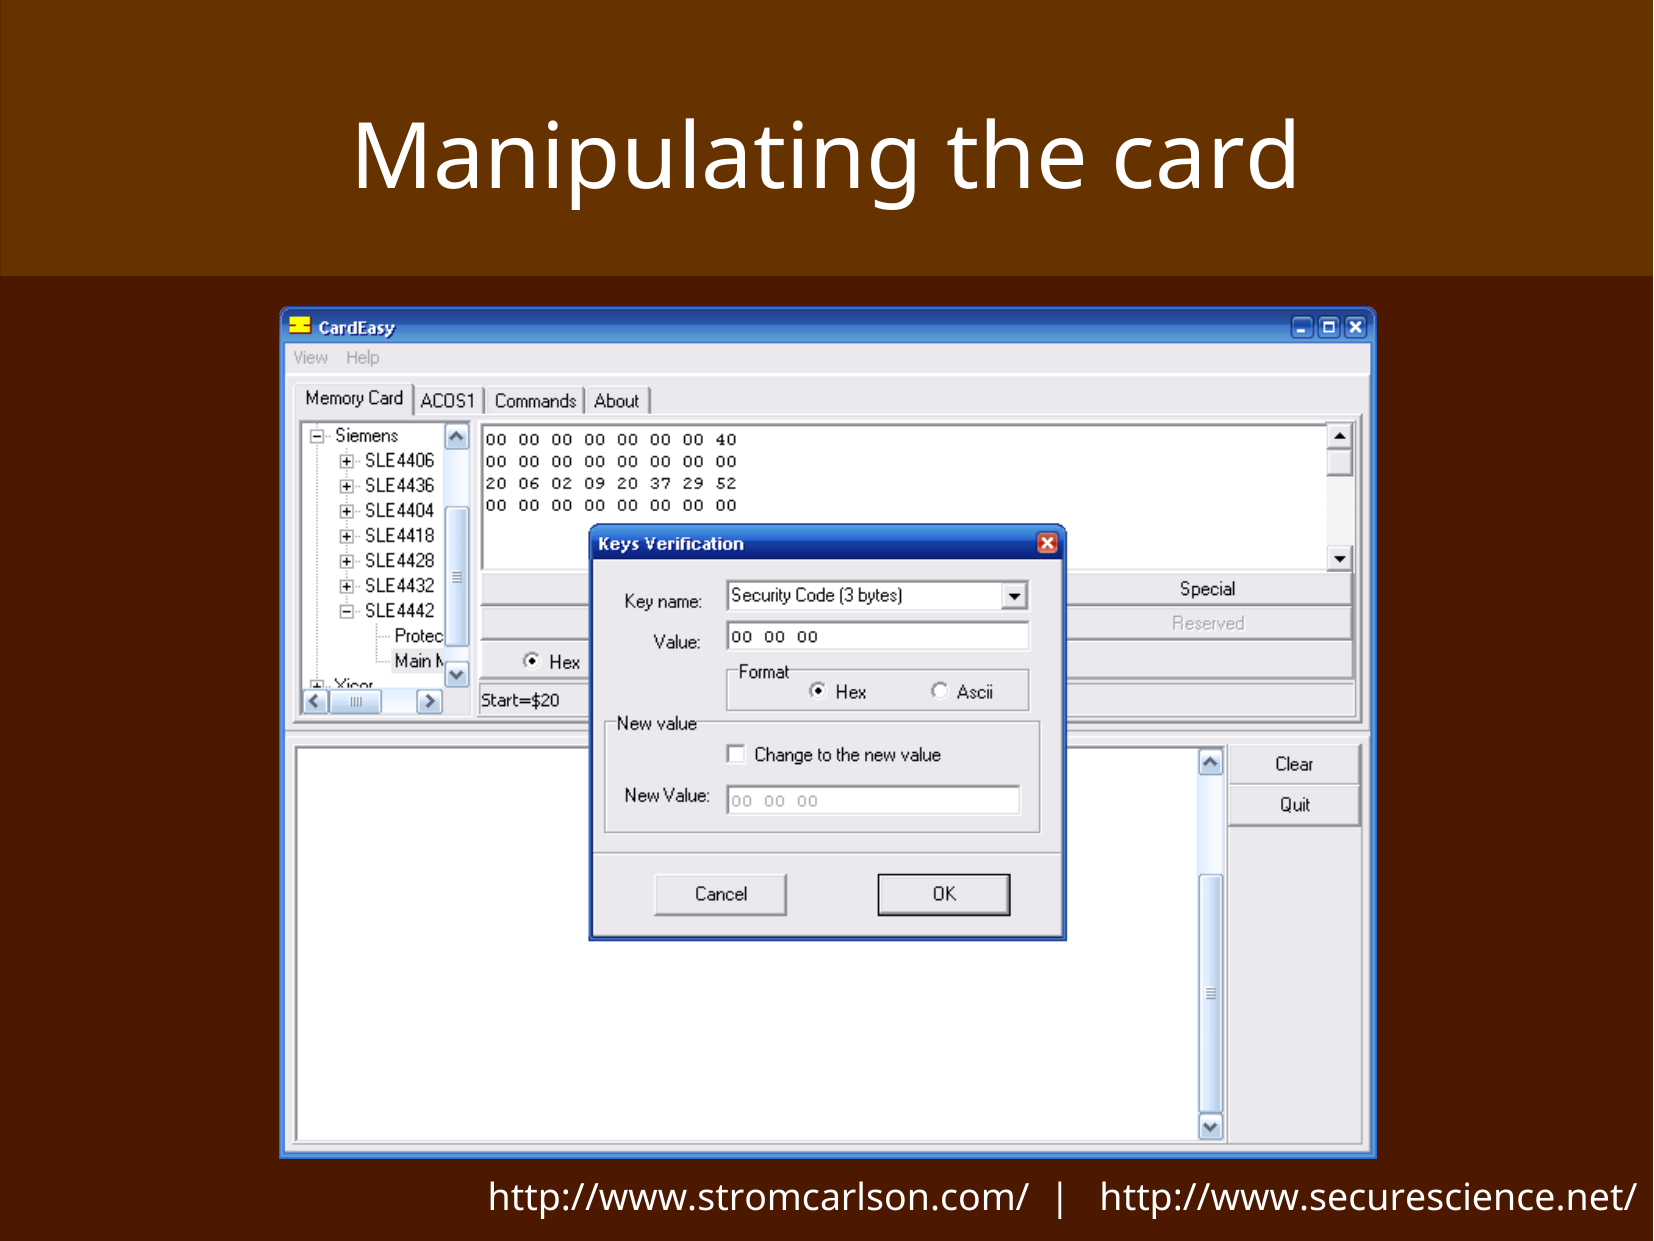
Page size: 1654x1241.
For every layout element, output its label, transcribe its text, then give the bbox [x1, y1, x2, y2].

title Manipulating the card [82, 49, 1571, 257]
picture [279, 306, 1377, 1159]
